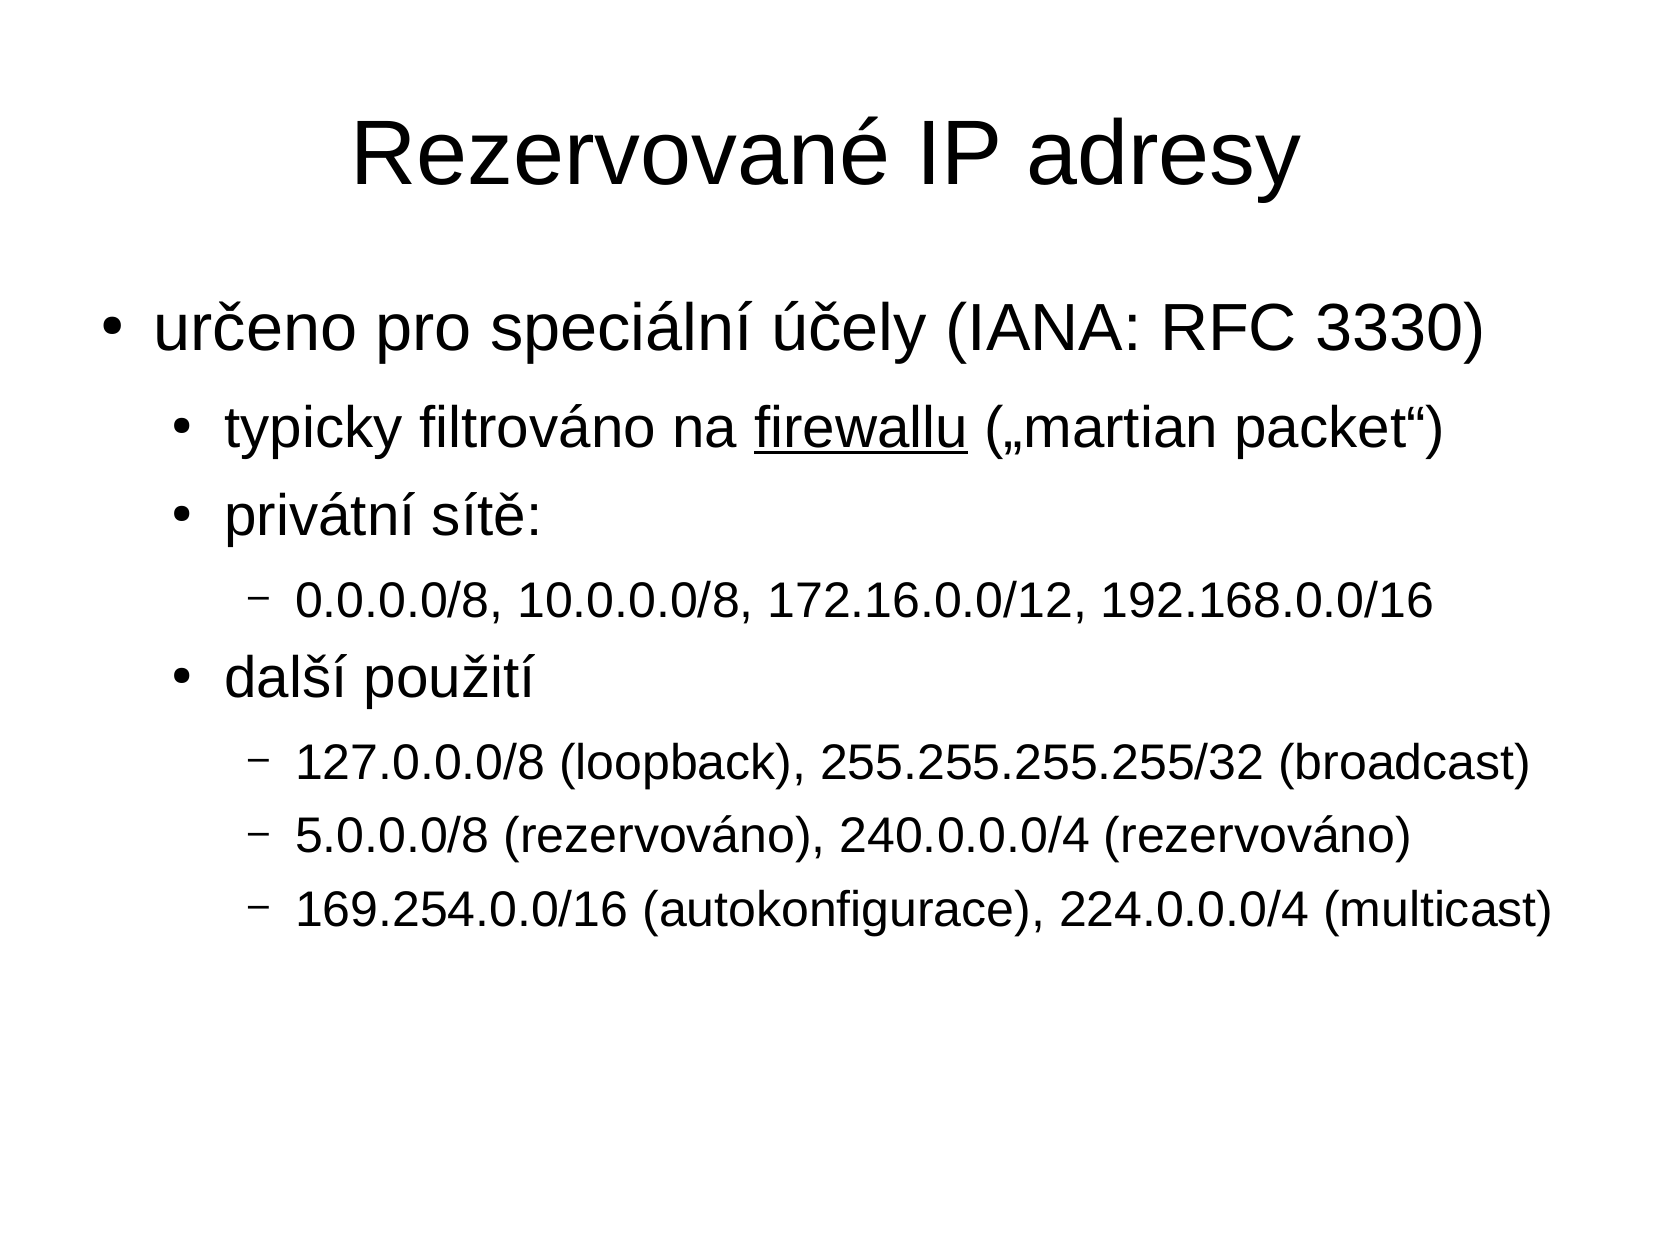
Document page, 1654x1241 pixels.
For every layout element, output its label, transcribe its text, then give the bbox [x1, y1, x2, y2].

list určeno pro speciální účely (IANA: RFC 3330) typicky filtrováno na firewallu („martian packet“) privátní sítě: 0.0.0.0/8, 10.0.0.0/8, 172.16.0.0/12, 192.168.0.0/16 další použití 127.0.0.0/8 (loopback), 255.255.255.255/32 (broadcast) 5.0.0.0/8 (rezervováno), 240.0.0.0/4 (rezervováno) 169.254.0.0/16 (autokonfigurace), 224.0.0.0/4 (multicast) [82, 290, 1571, 1094]
title Rezervované IP adresy [82, 56, 1571, 250]
